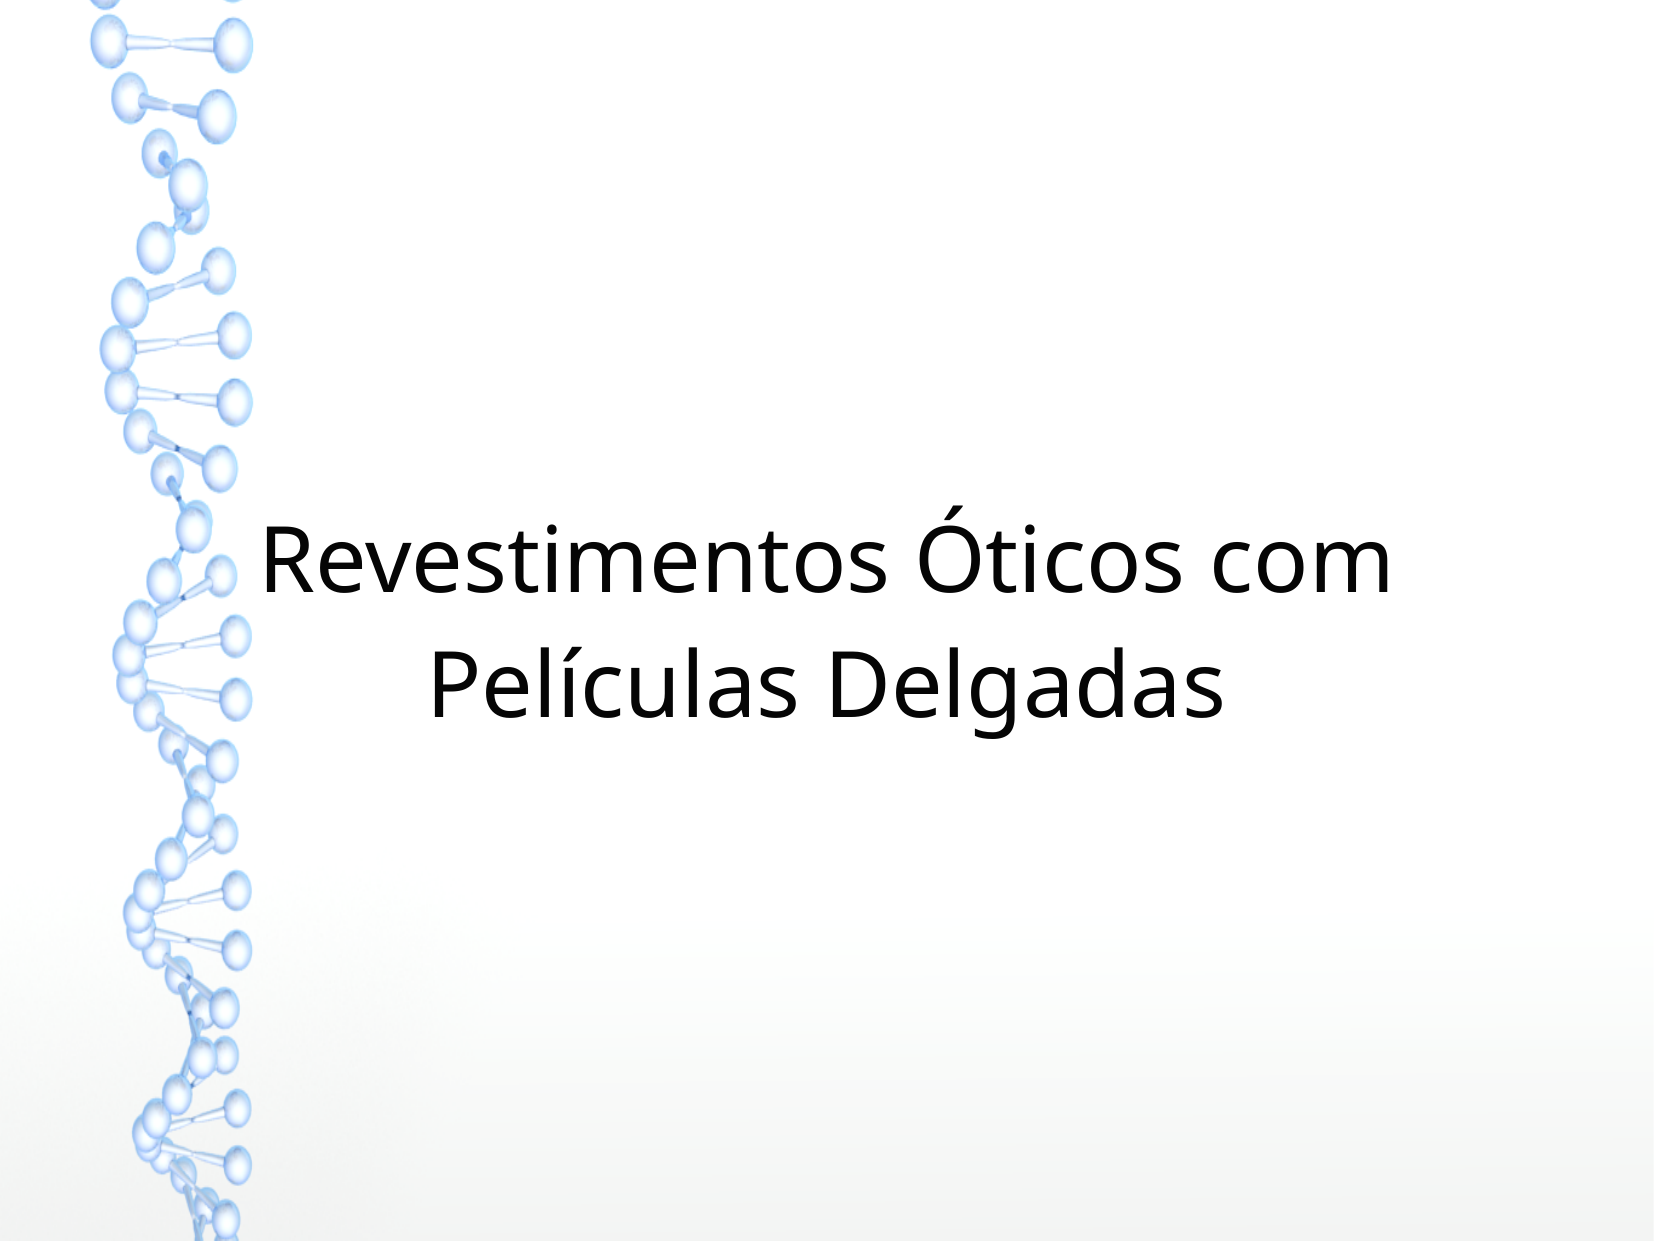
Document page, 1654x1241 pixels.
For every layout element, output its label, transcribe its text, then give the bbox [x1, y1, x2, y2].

title Revestimentos Óticos com Películas Delgadas [82, 509, 1571, 730]
picture [0, 0, 1654, 1241]
